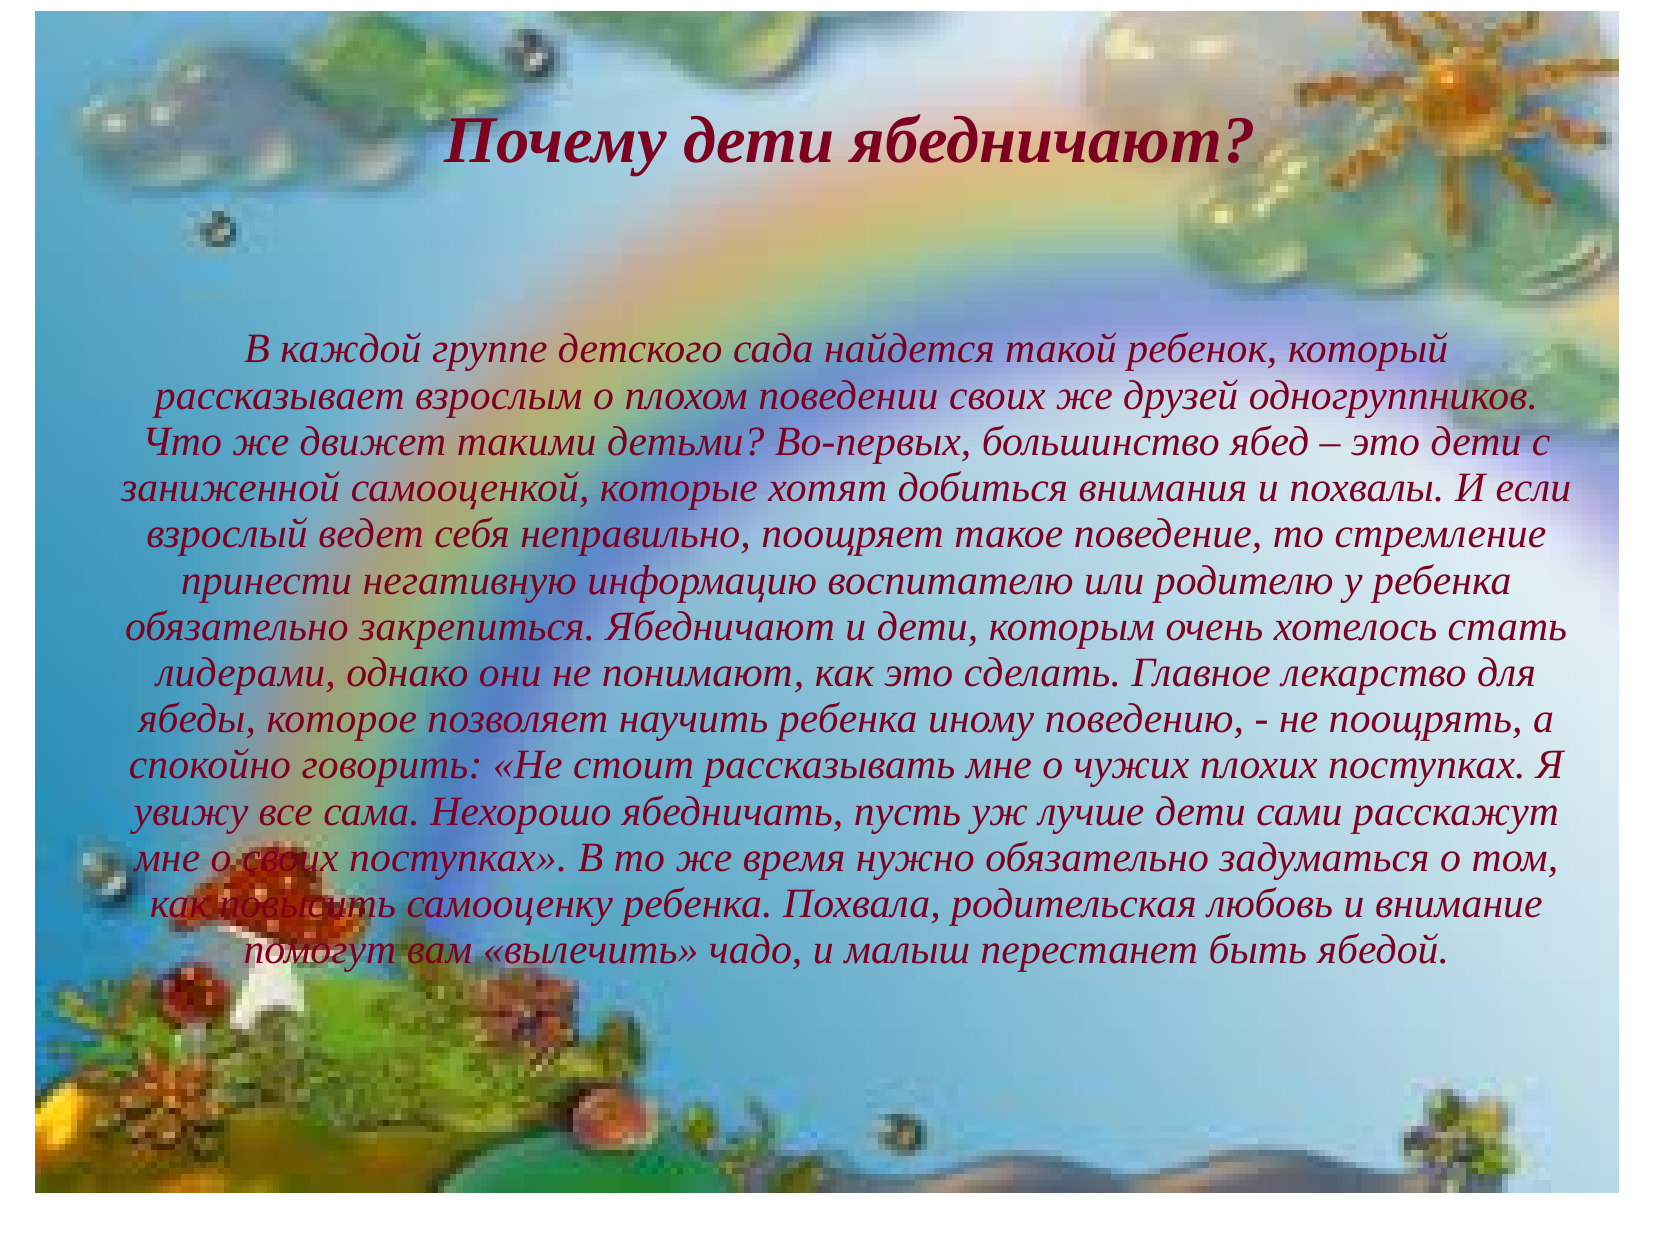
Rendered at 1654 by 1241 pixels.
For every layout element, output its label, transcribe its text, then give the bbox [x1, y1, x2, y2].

text_box Почему дети ябедничают? В каждой группе детского сада найдется такой ребенок, который рассказывает взрослым о плохом поведении своих же друзей одногруппников. Что же движет такими детьми? Во-первых, большинство ябед – это дети с заниженной самооценкой, которые хотят добиться внимания и похвалы. И если взрослый ведет себя неправильно, поощряет такое поведение, то стремление принести негативную информацию воспитателю или родителю у ребенка обязательно закрепиться. Ябедничают и дети, которым очень хотелось стать лидерами, однако они не понимают, как это сделать. Главное лекарство для ябеды, которое позволяет научить ребенка иному поведению, - не поощрять, а спокойно говорить: «Не стоит рассказывать мне о чужих плохих поступках. Я увижу все сама. Нехорошо ябедничать, пусть уж лучше дети сами расскажут мне о своих поступках». В то же время нужно обязательно задуматься о том, как повысить самооценку ребенка. Похвала, родительская любовь и внимание помогут вам «вылечить» чадо, и малыш перестанет быть ябедой. [106, 59, 1595, 1205]
picture [35, 11, 1619, 1193]
